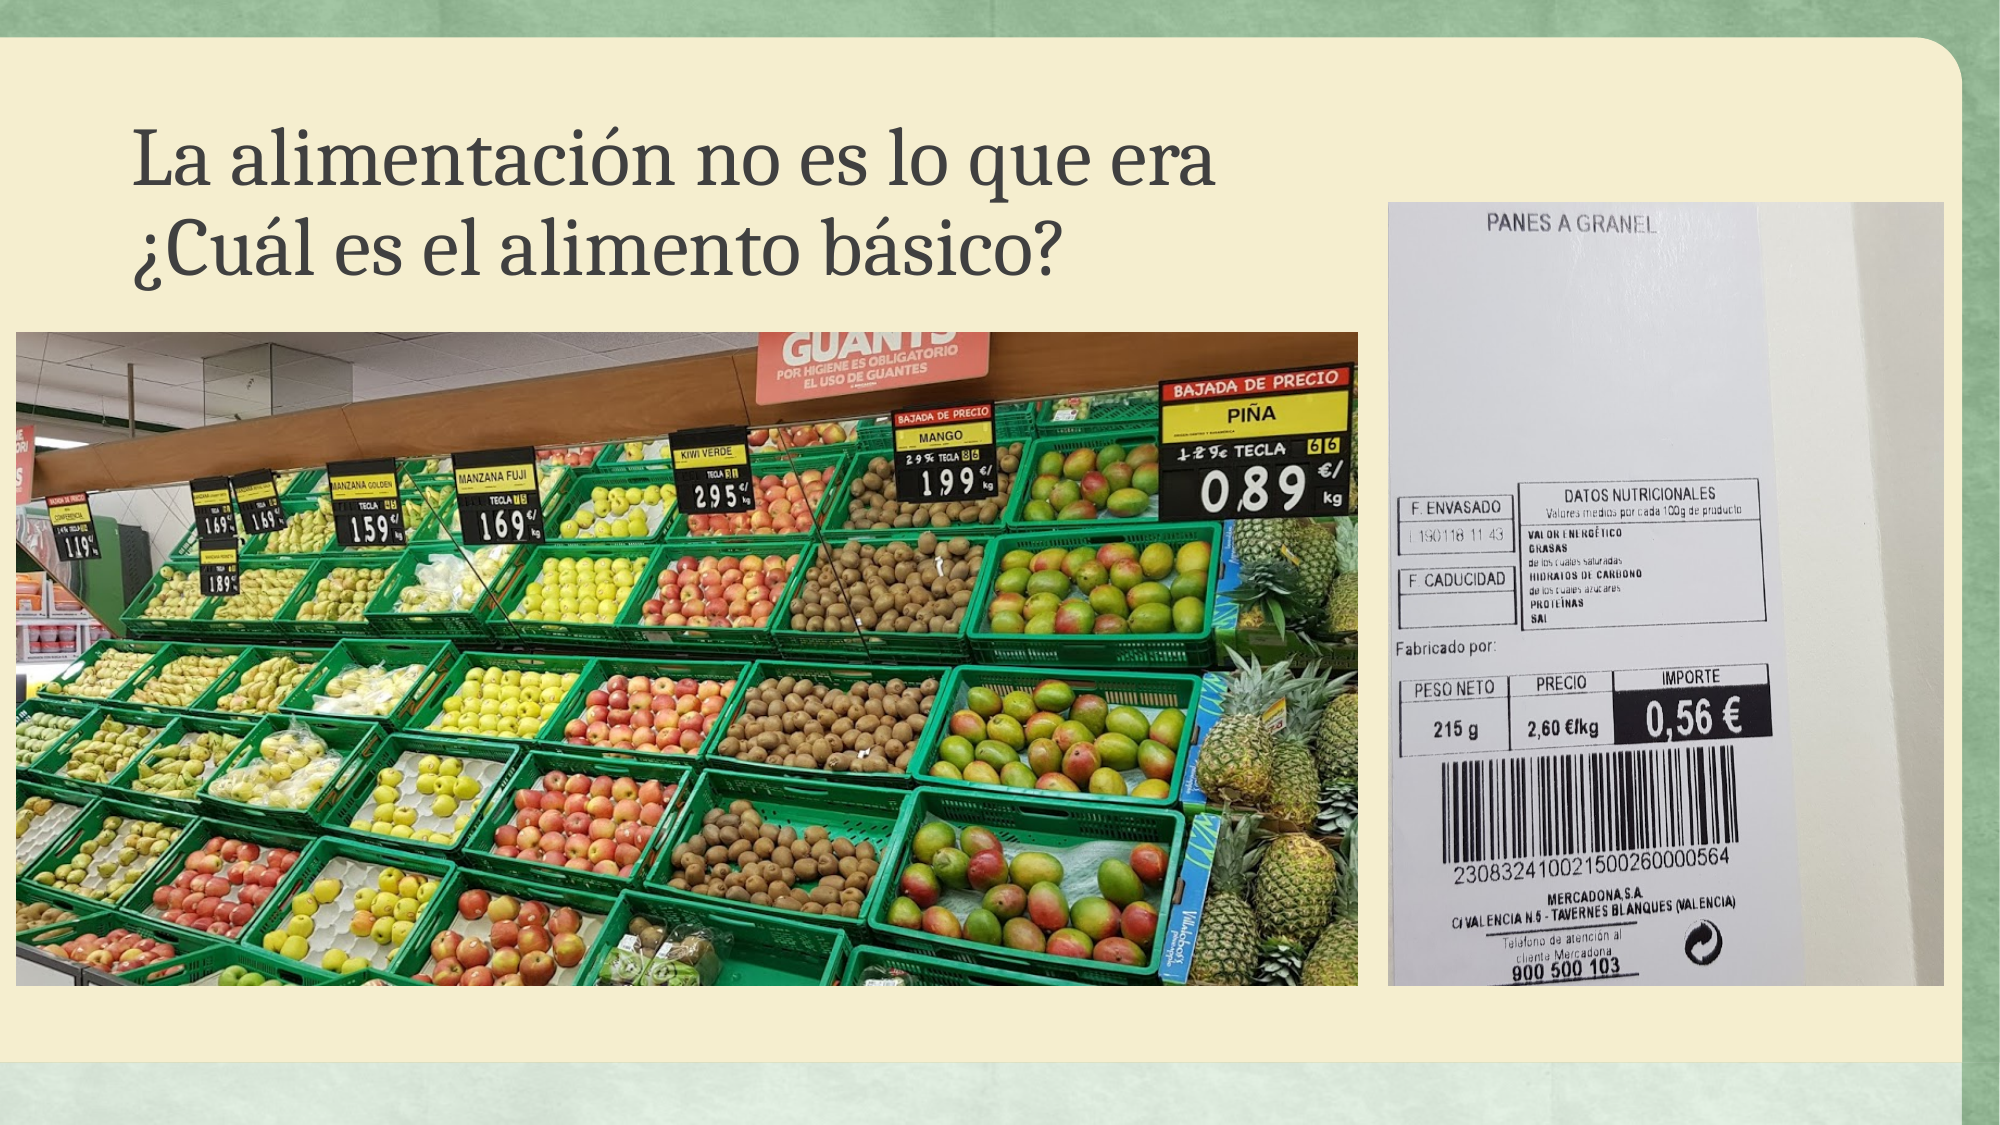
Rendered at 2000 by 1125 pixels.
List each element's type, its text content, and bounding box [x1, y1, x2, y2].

picture [1388, 202, 1944, 986]
title La alimentación no es lo que era ¿Cuál es el alimento básico? [116, 105, 1692, 301]
picture [16, 333, 1358, 986]
